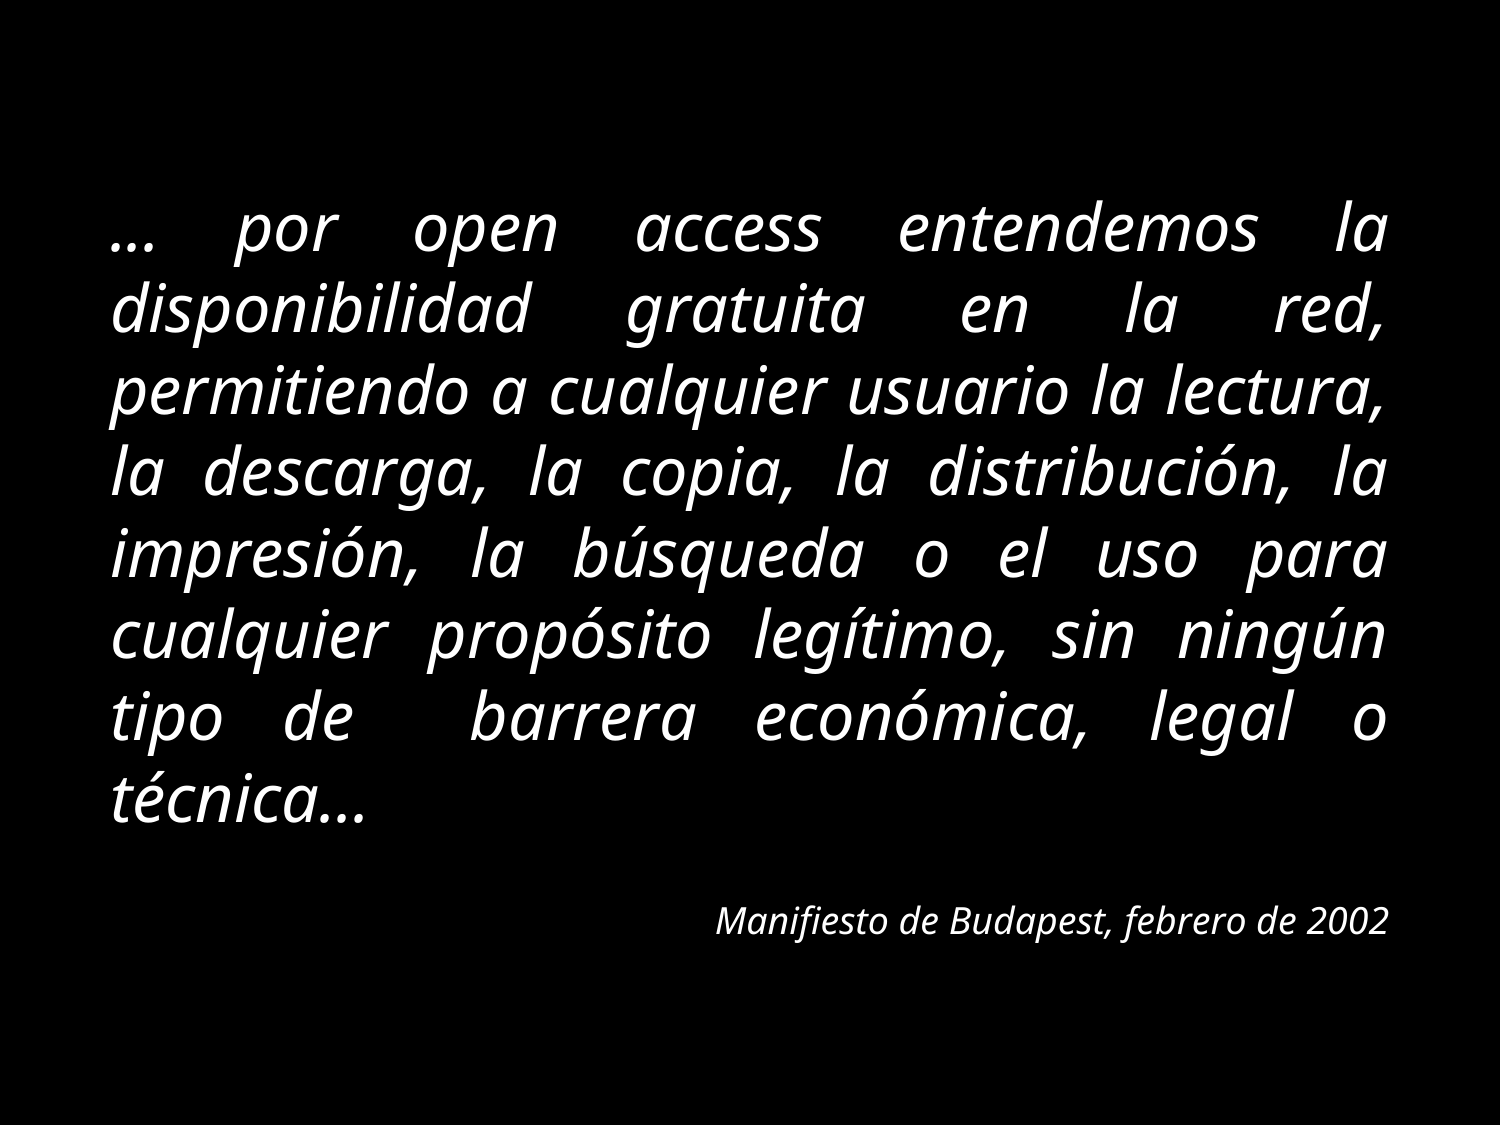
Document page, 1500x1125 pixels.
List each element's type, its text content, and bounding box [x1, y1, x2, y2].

subtitle ... por open access entendemos la disponibilidad gratuita en la red, permitiendo a cualquier usuario la lectura, la descarga, la copia, la distribución, la impresión, la búsqueda o el uso para cualquier propósito legítimo, sin ningún tipo de barrera económica, legal o técnica... Manifiesto de Budapest, febrero de 2002 [109, 112, 1391, 1013]
